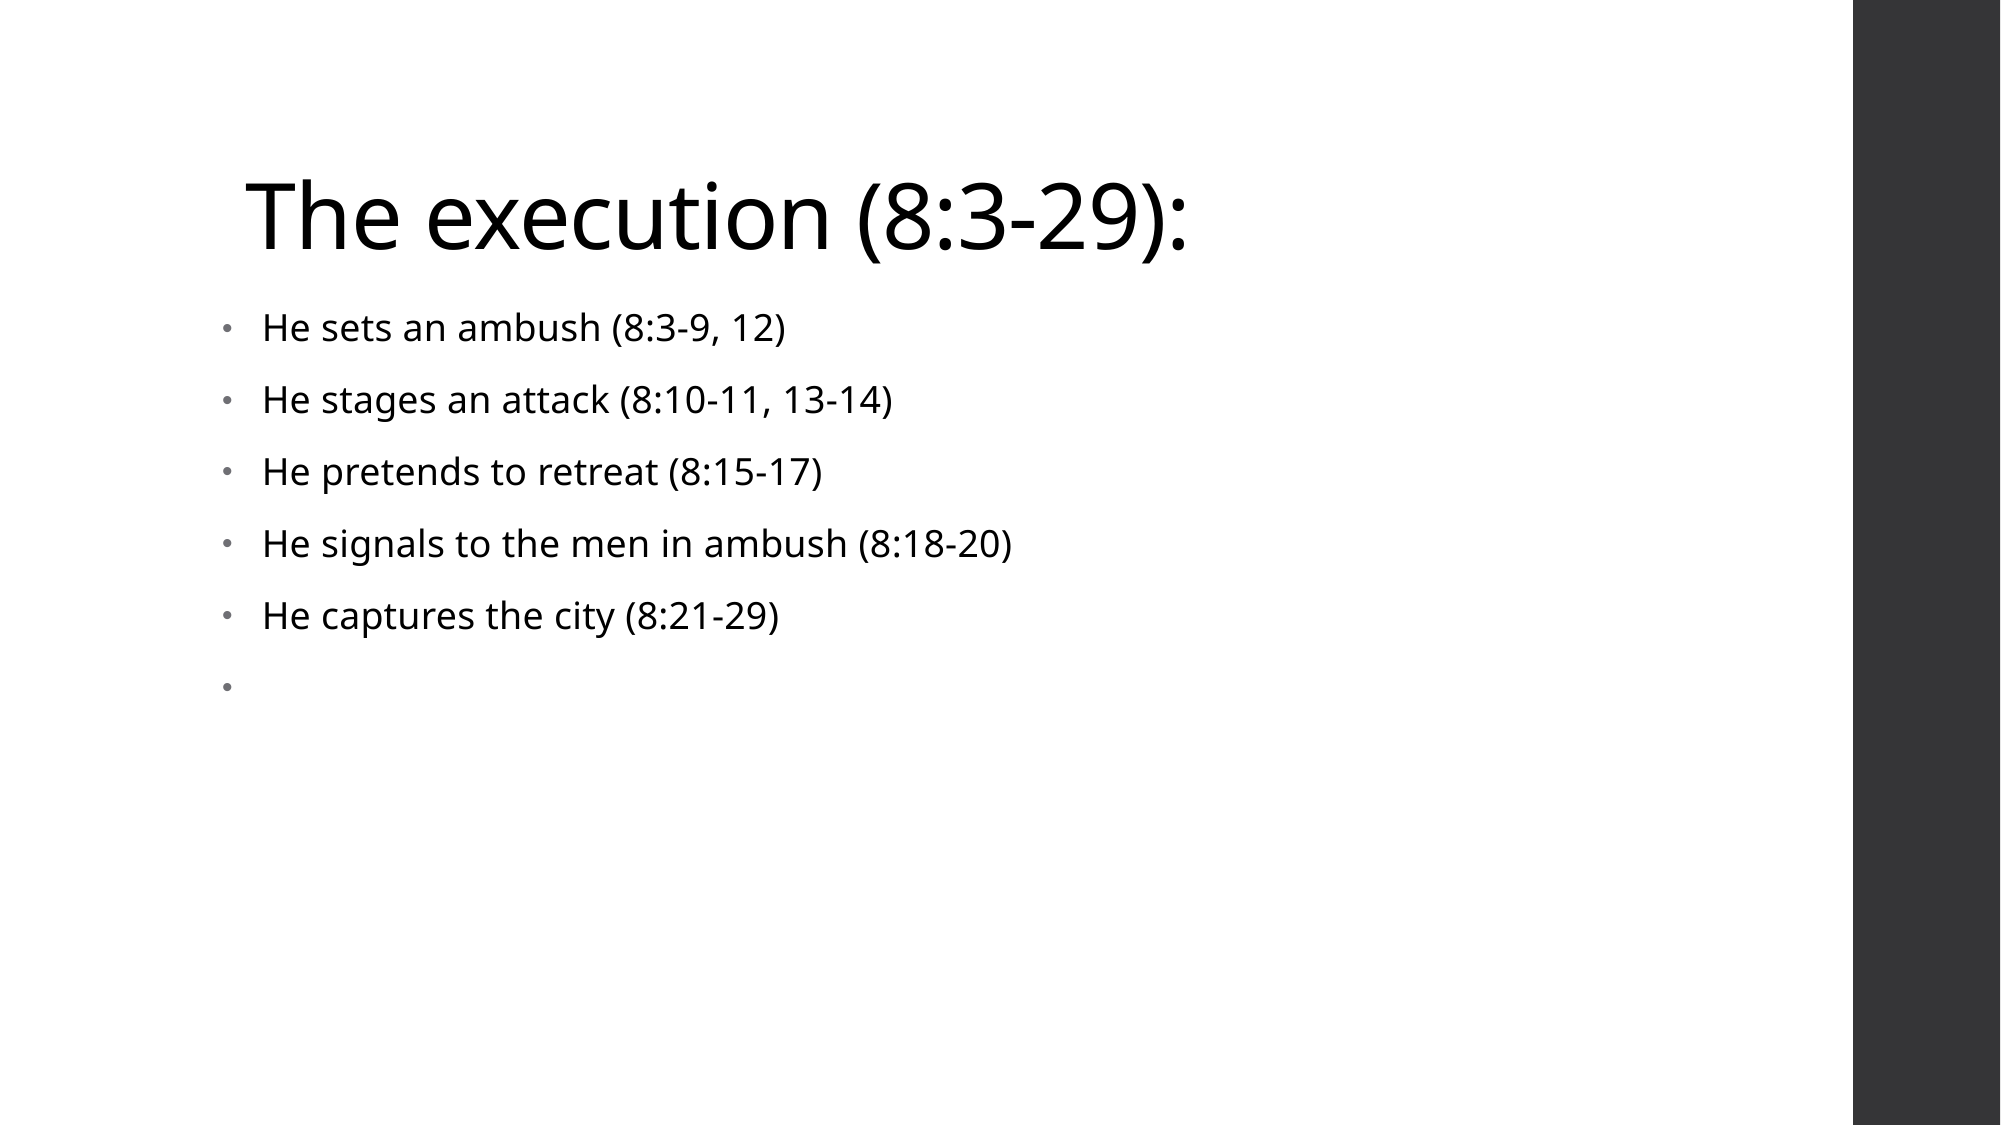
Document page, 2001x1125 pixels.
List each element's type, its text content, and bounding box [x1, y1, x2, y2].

title The execution (8:3-29): [206, 60, 1797, 278]
list He sets an ambush (8:3-9, 12) He stages an attack (8:10-11, 13-14) He pretends to retreat (8:15-17) He signals to the men in ambush (8:18-20) He captures the city (8:21-29) [206, 299, 1617, 1014]
